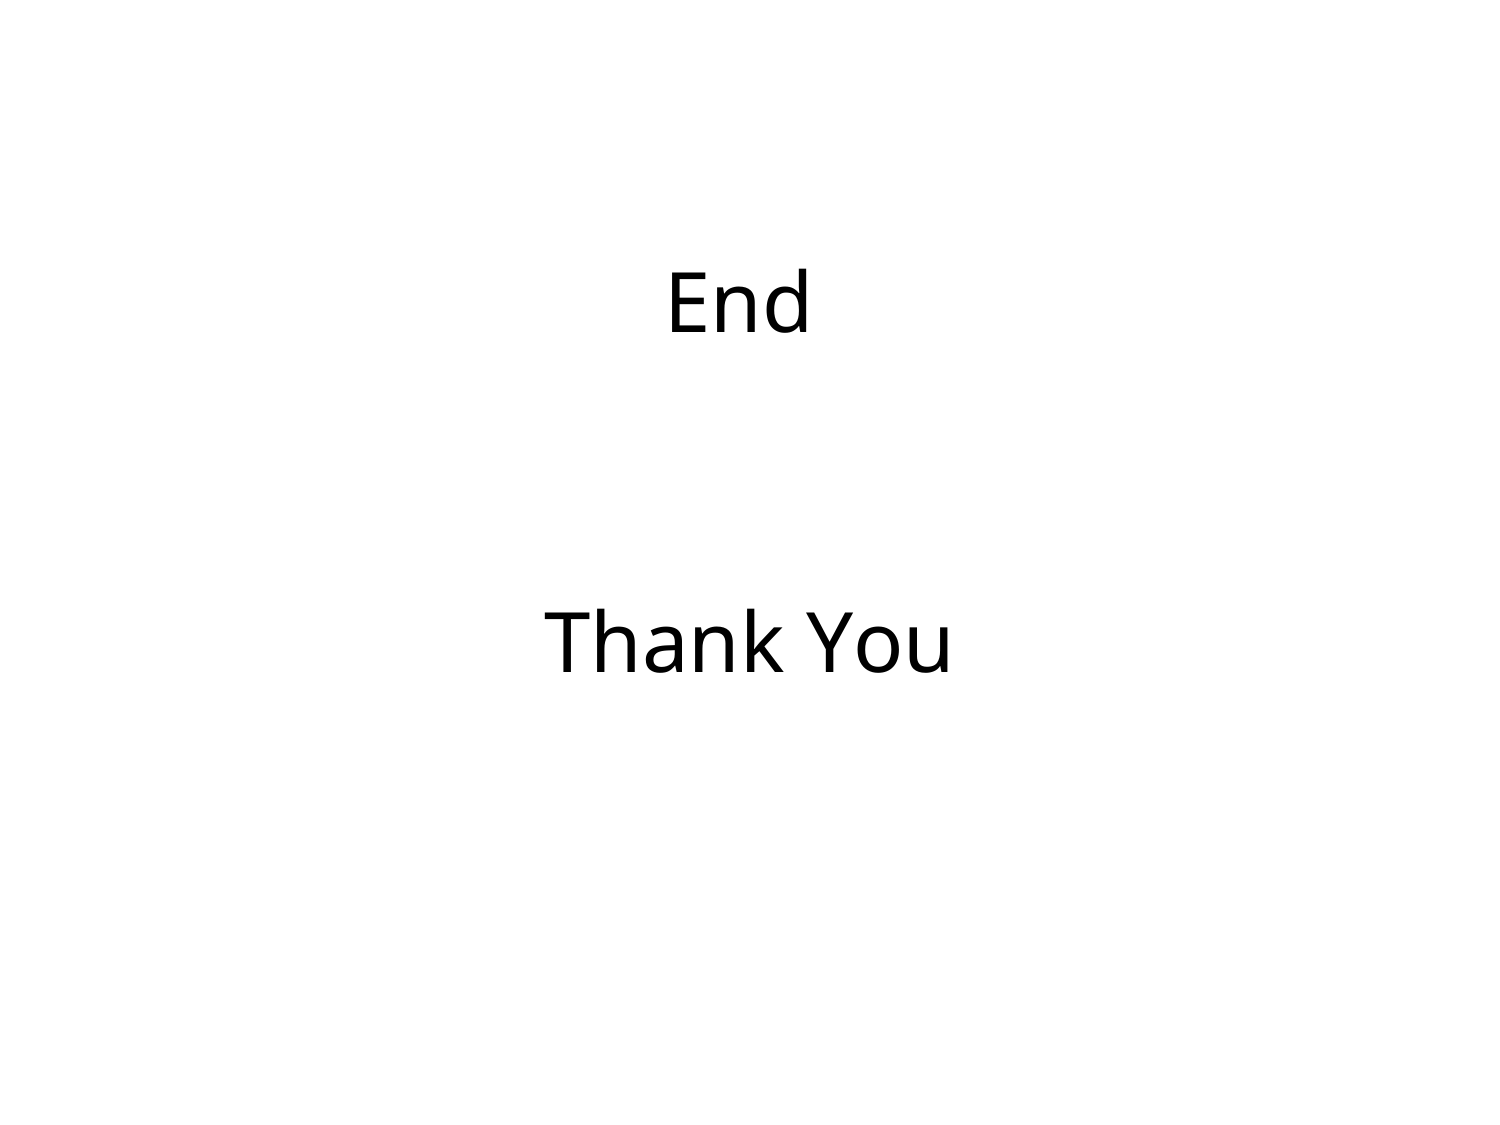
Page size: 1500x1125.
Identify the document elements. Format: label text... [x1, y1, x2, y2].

title End Thank You [112, 262, 1388, 678]
